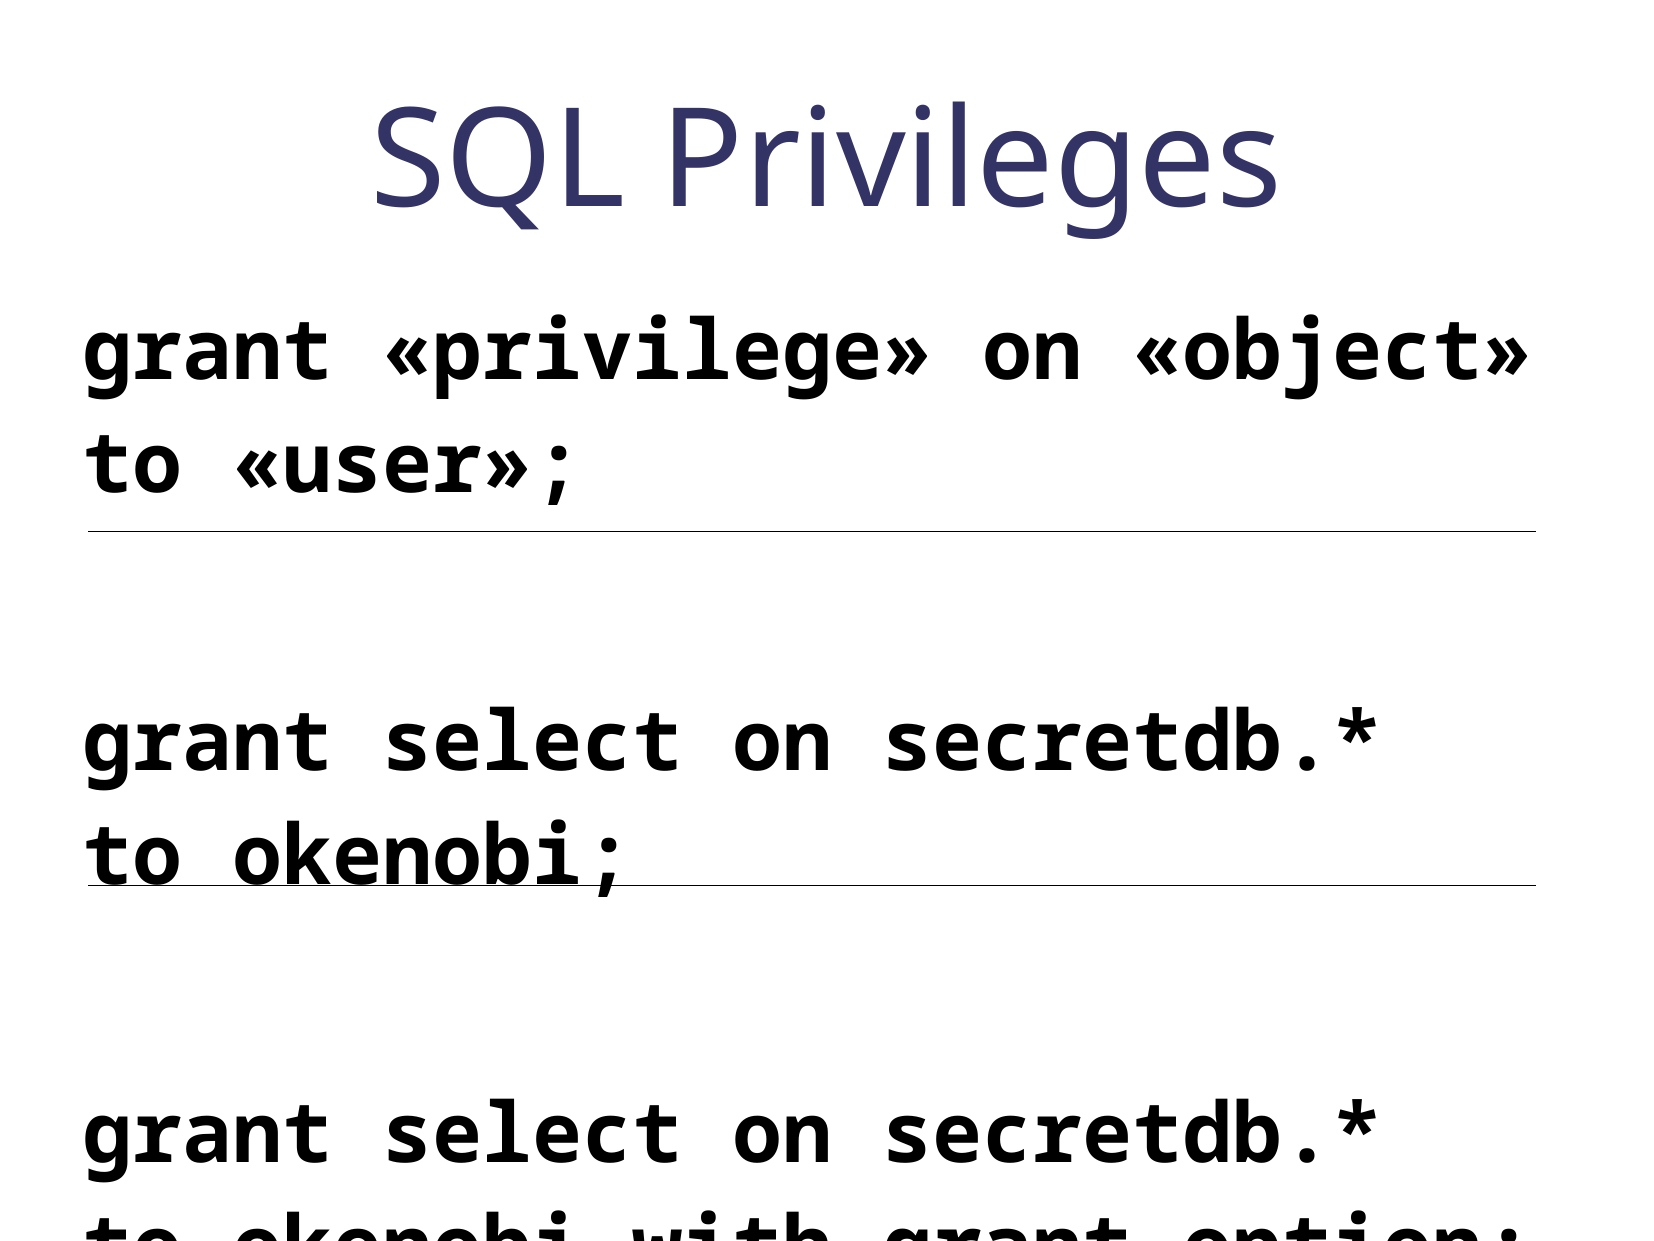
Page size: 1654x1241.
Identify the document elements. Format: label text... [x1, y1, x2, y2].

title SQL Privileges [82, 56, 1571, 250]
subtitle grant «privilege» on «object» to «user»; grant select on secretdb.* to okenobi; grant select on secretdb.* to okenobi with grant option; [82, 290, 1654, 1158]
